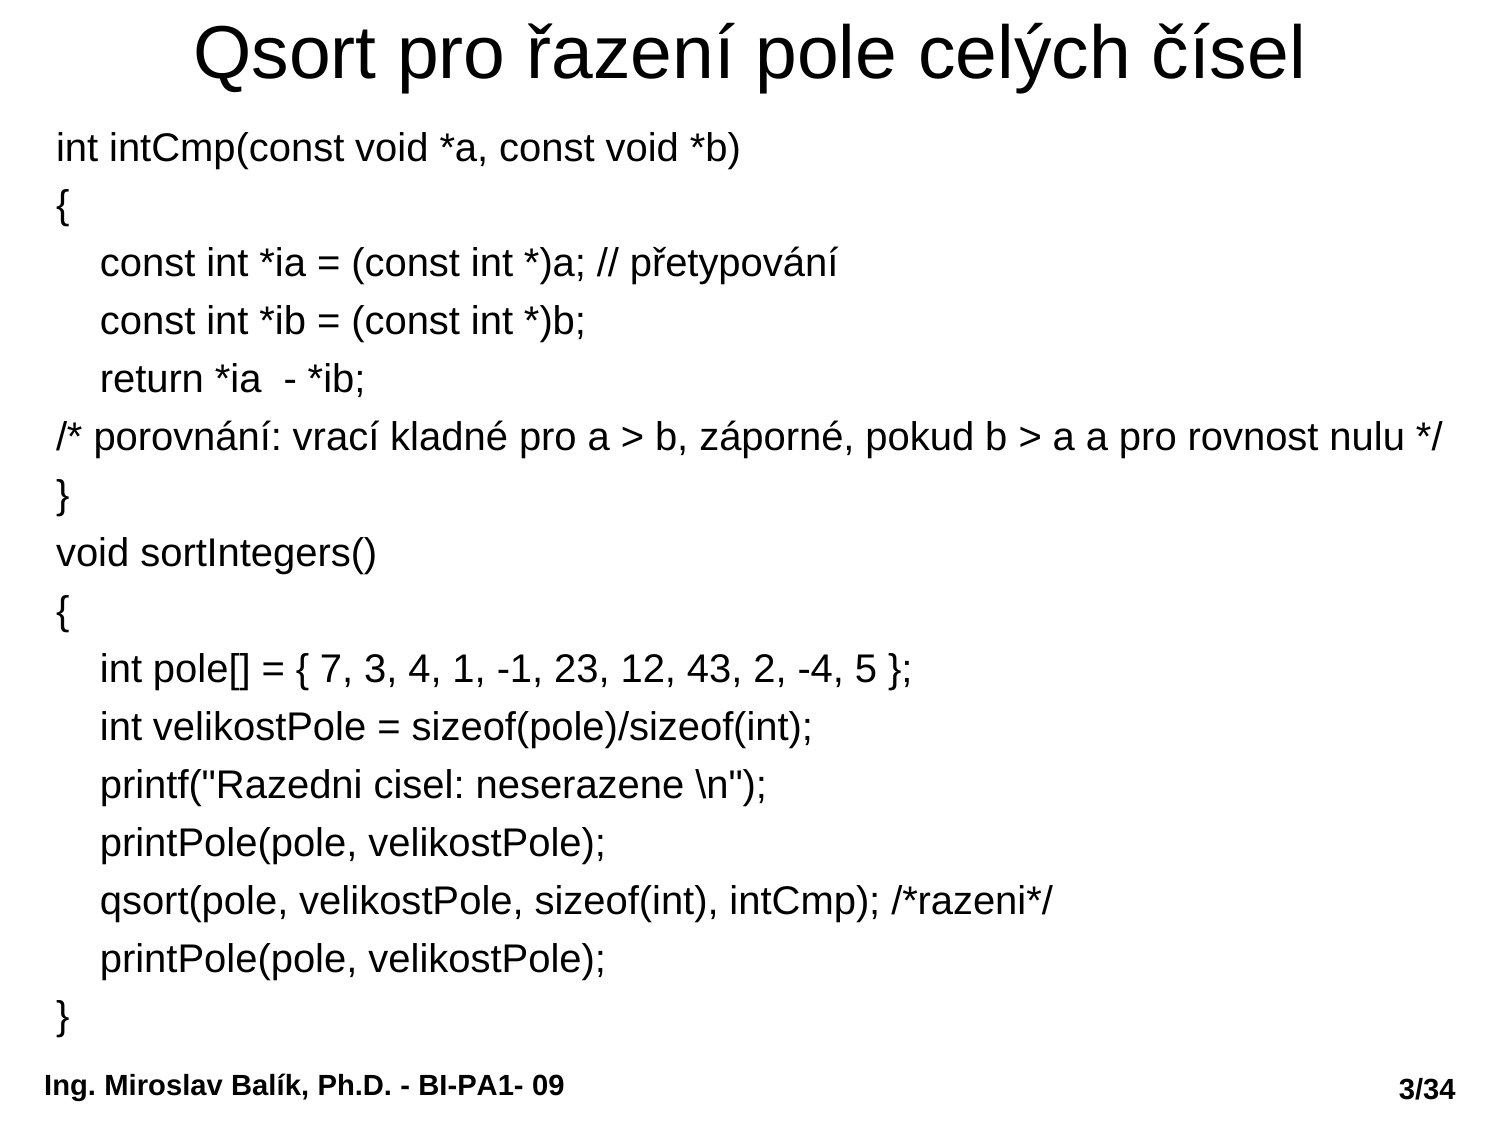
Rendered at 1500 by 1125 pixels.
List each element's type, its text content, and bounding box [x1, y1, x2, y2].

title Qsort pro řazení pole celých čísel [62, 0, 1438, 102]
text_box <číslo>/34 [1120, 1062, 1471, 1117]
text_box Ing. Miroslav Balík, Ph.D. - BI-PA1- 09 [29, 1058, 625, 1114]
list int intCmp(const void *a, const void *b) { const int *ia = (const int *)a; // přetypování const int *ib = (const int *)b; return *ia - *ib; /* porovnání: vrací kladné pro a > b, záporné, pokud b > a a pro rovnost nulu */ } void sortIntegers() { int pole[] = { 7, 3, 4, 1, -1, 23, 12, 43, 2, -4, 5 }; int velikostPole = sizeof(pole)/sizeof(int); printf("Razedni cisel: neserazene \n"); printPole(pole, velikostPole); qsort(pole, velikostPole, sizeof(int), intCmp); /*razeni*/ printPole(pole, velikostPole); } [41, 113, 1471, 1059]
